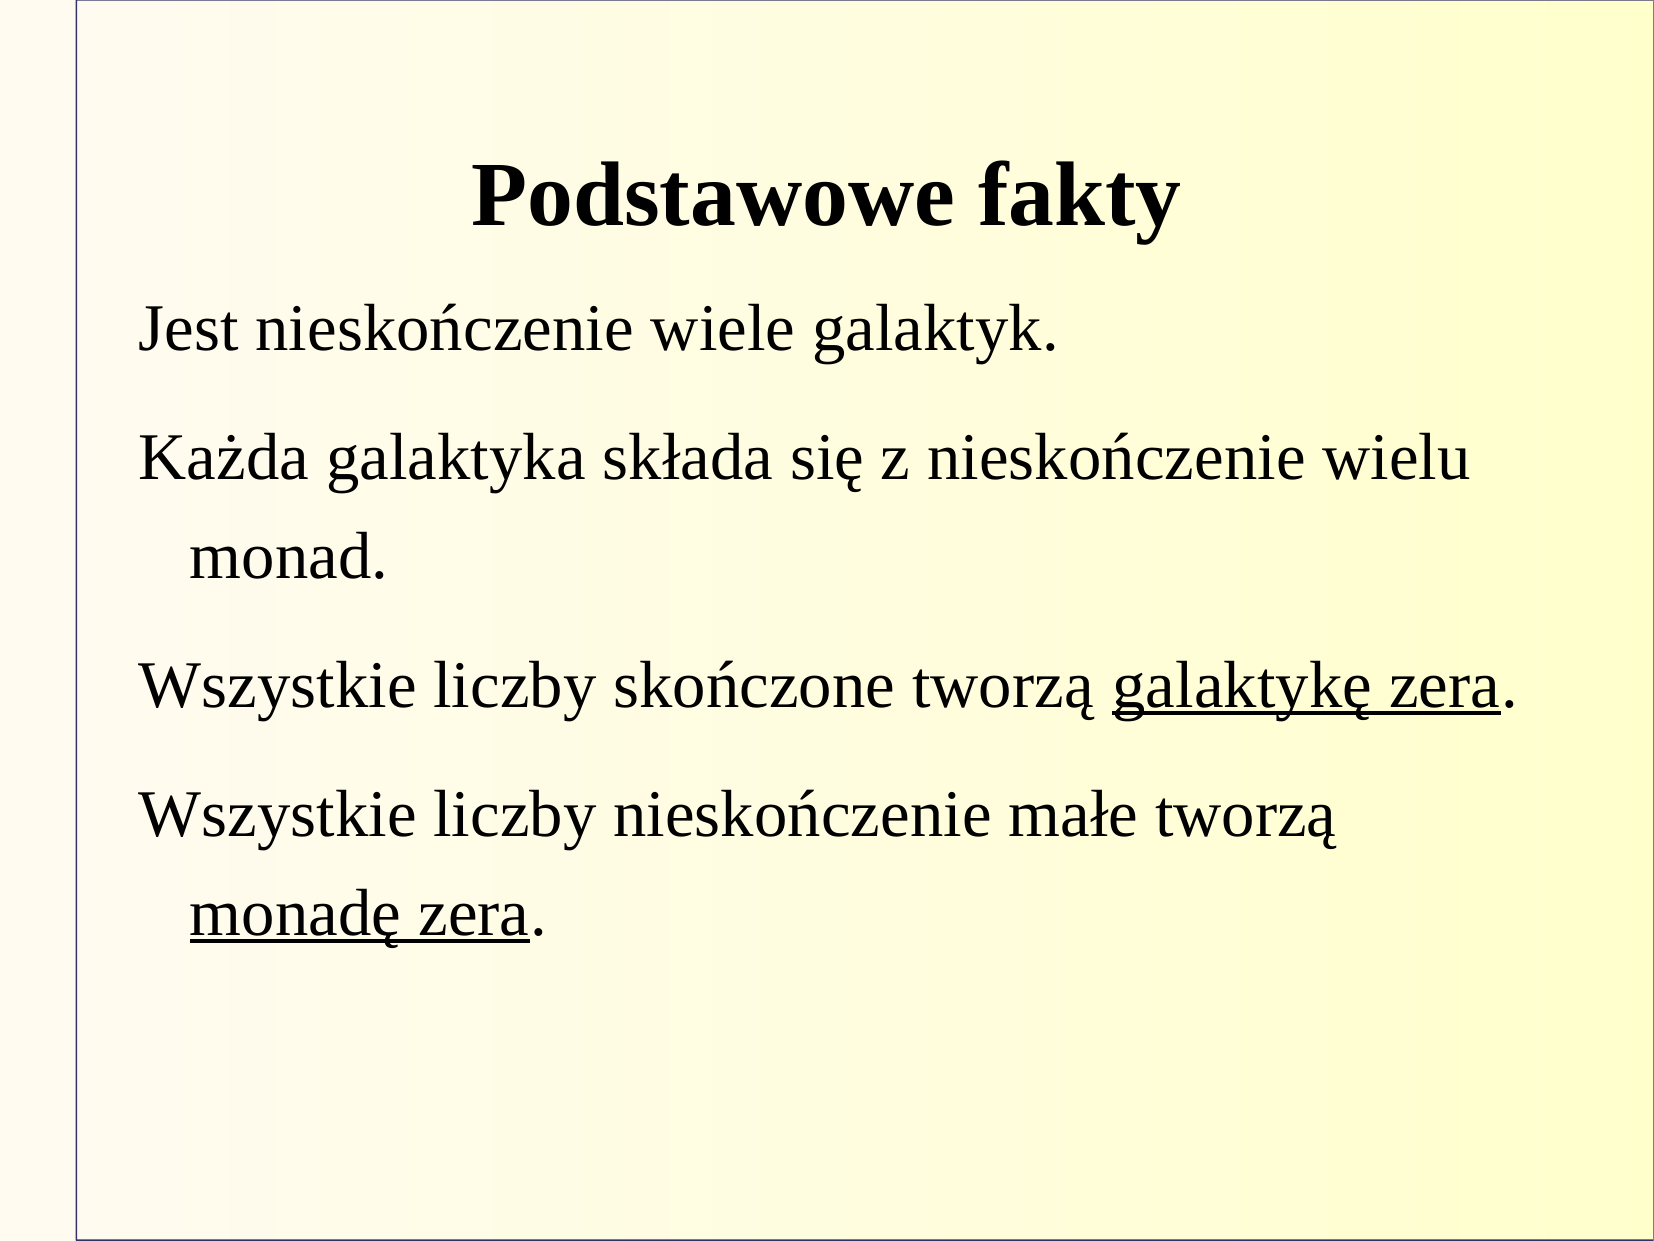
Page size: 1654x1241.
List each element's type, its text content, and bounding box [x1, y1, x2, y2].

title Podstawowe fakty [121, 59, 1534, 265]
list Jest nieskończenie wiele galaktyk. Każda galaktyka składa się z nieskończenie wielu monad. Wszystkie liczby skończone tworzą galaktykę zera. Wszystkie liczby nieskończenie małe tworzą monadę zera. [121, 265, 1534, 1241]
picture [0, 0, 75, 1241]
